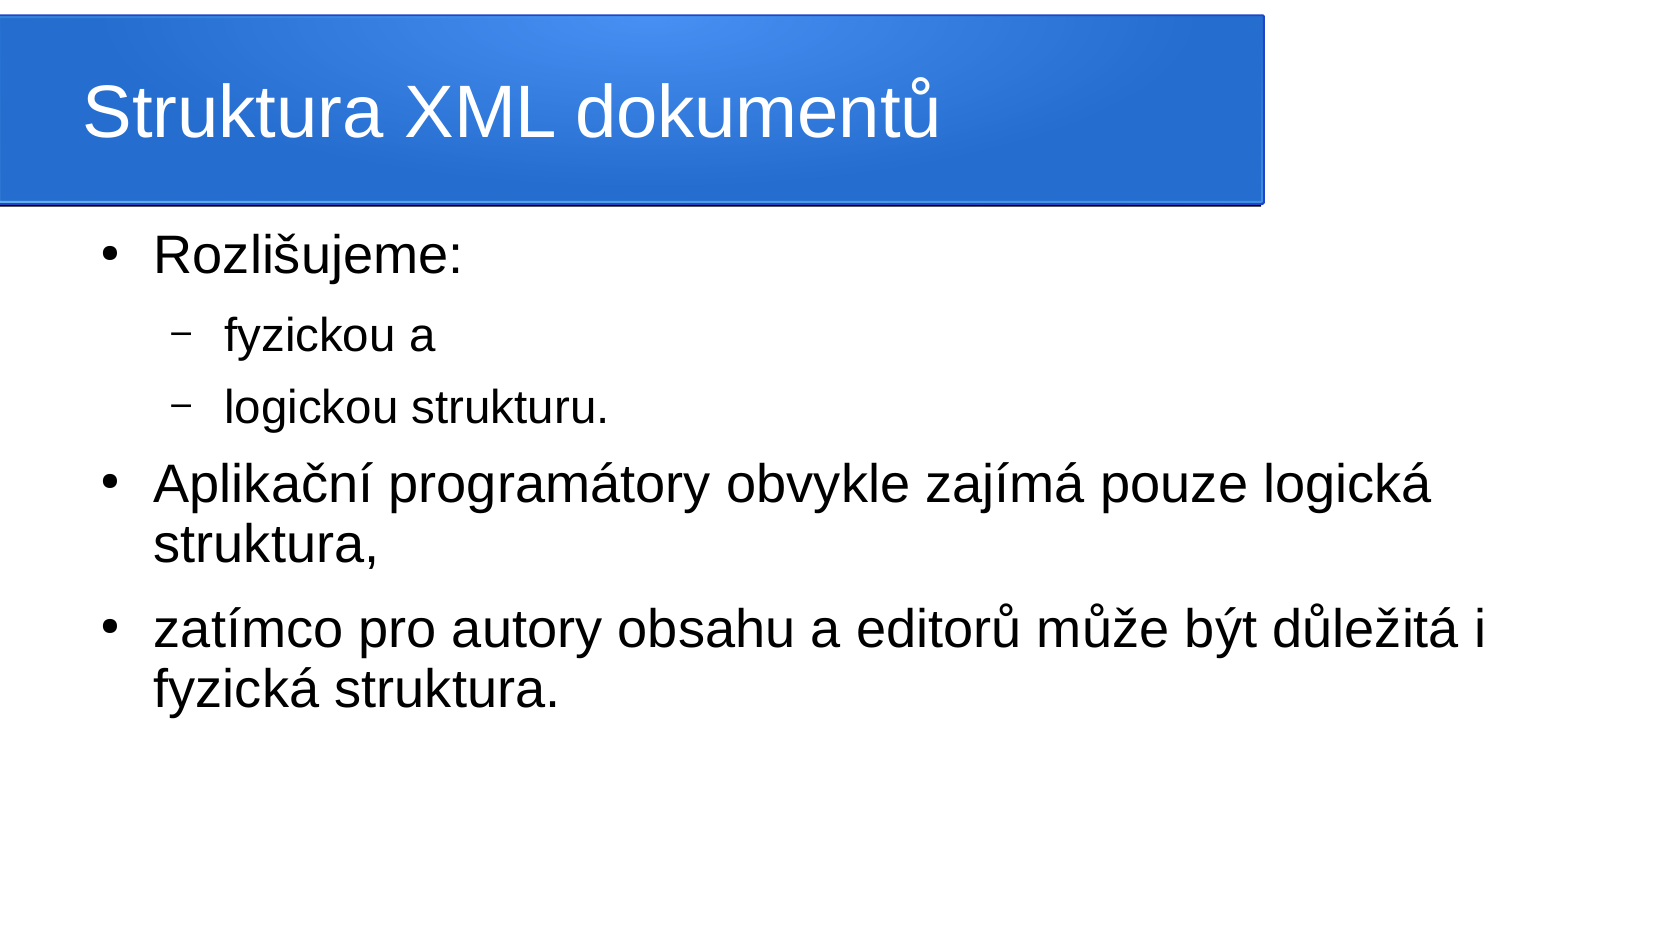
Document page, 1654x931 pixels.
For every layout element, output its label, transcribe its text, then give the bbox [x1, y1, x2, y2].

list Rozlišujeme: fyzickou a logickou strukturu. Aplikační programátory obvykle zajímá pouze logická struktura, zatímco pro autory obsahu a editorů může být důležitá i fyzická struktura. [82, 224, 1571, 764]
title Struktura XML dokumentů [82, 35, 1235, 189]
